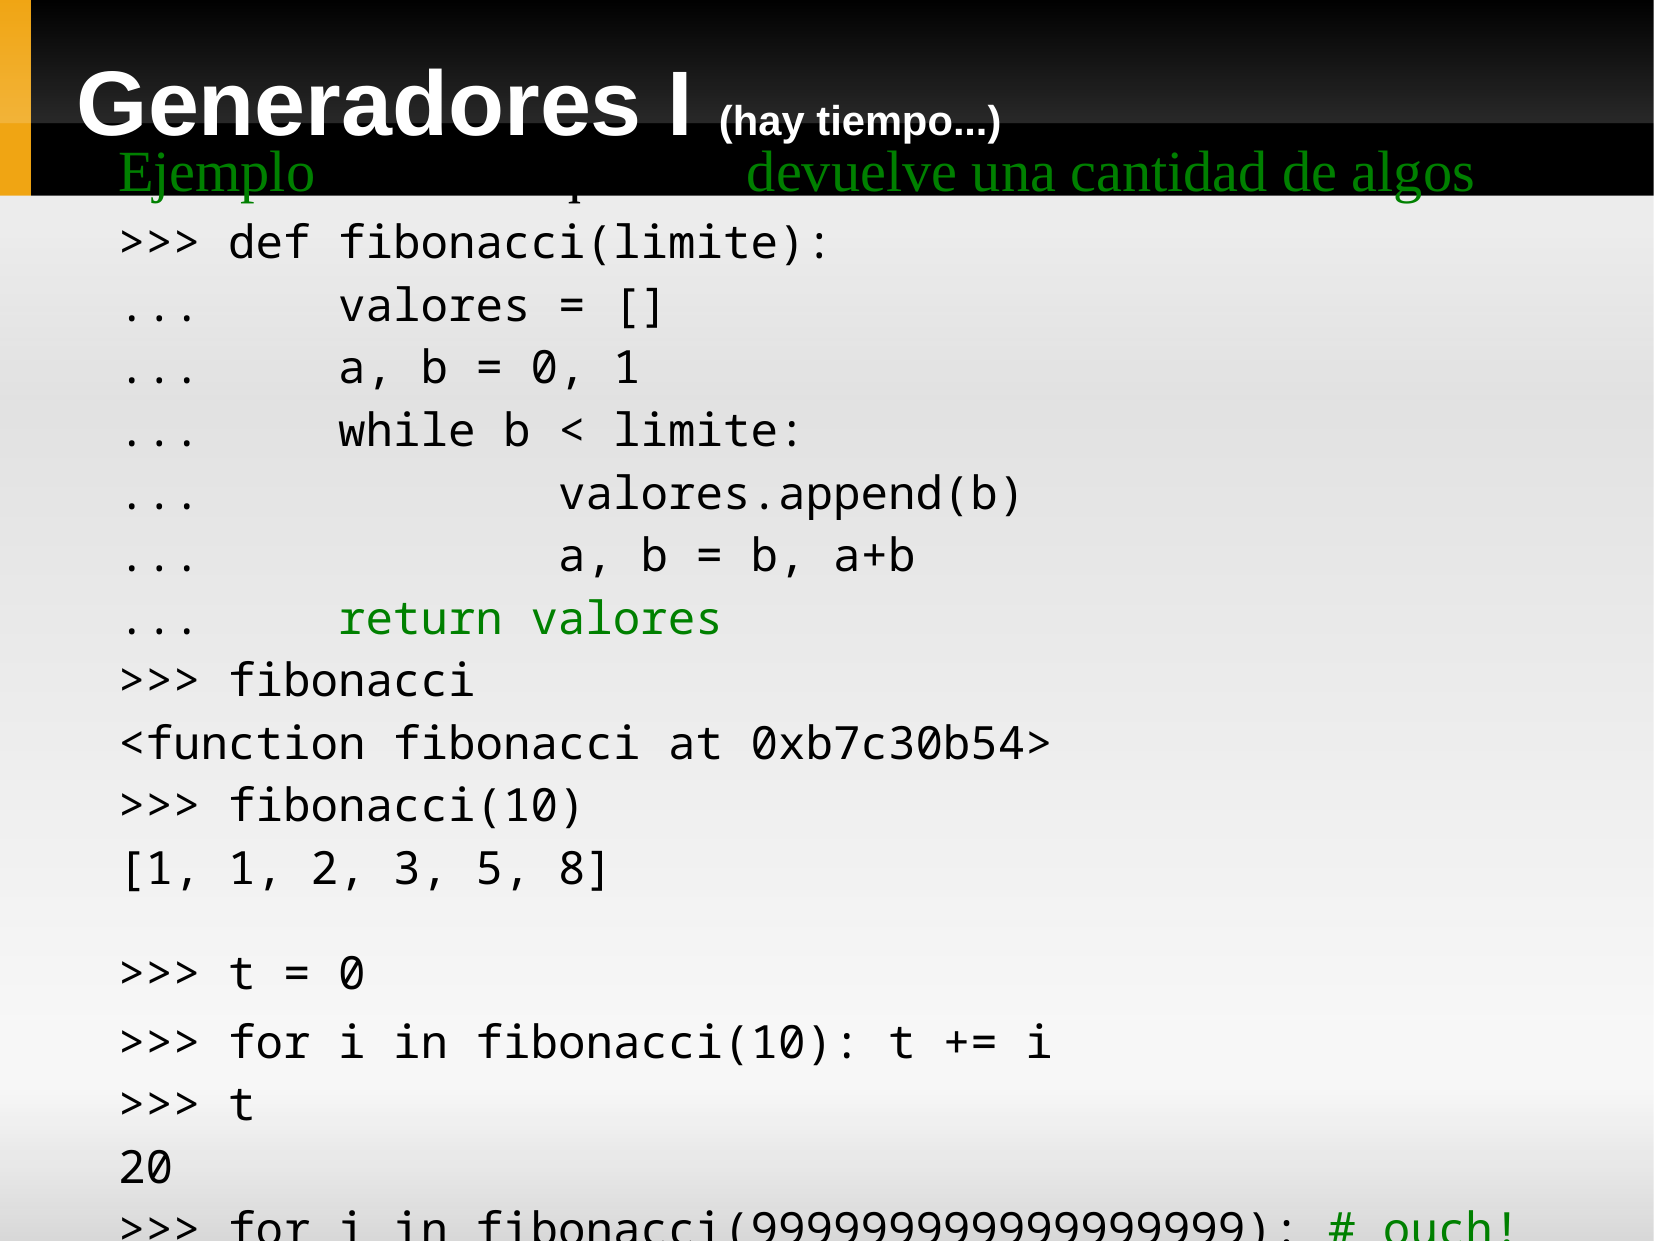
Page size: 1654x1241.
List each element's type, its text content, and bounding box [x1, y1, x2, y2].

picture [620, 1233, 633, 1241]
title Generadores I (hay tiempo...) [76, 7, 1565, 200]
picture [812, 1215, 826, 1230]
picture [1114, 1215, 1128, 1230]
picture [785, 1215, 799, 1230]
picture [840, 1215, 854, 1230]
subtitle Ejemplo: Función que nos devuelve una cantidad de algos >>> def fibonacci(limite): ... valores = [] ... a, b = 0, 1 ... while b < limite: ... valores.append(b) ... a, b = b, a+b ... return valores >>> fibonacci <function fibonacci at 0xb7c30b54> >>> fibonacci(10) [1, 1, 2, 3, 5, 8] >>> t = 0 >>> for i in fibonacci(10): t += i >>> t 20 >>> for i in fibonacci(999999999999999999): # ouch! [82, 201, 1571, 1198]
picture [1004, 1215, 1018, 1230]
picture [262, 1223, 276, 1241]
picture [1059, 1215, 1073, 1230]
picture [1338, 1225, 1345, 1232]
picture [1473, 1223, 1485, 1241]
picture [565, 1223, 579, 1241]
picture [593, 1223, 605, 1241]
picture [922, 1215, 936, 1230]
picture [1087, 1215, 1101, 1230]
picture [757, 1215, 771, 1230]
picture [867, 1215, 881, 1230]
picture [1169, 1215, 1183, 1230]
picture [949, 1215, 963, 1230]
picture [895, 1215, 909, 1230]
picture [1142, 1215, 1156, 1230]
picture [538, 1223, 551, 1241]
picture [1197, 1215, 1211, 1230]
picture [1032, 1215, 1046, 1230]
picture [0, 0, 1654, 1241]
picture [428, 1223, 440, 1241]
picture [1224, 1215, 1238, 1230]
picture [1389, 1223, 1403, 1241]
picture [977, 1215, 991, 1230]
